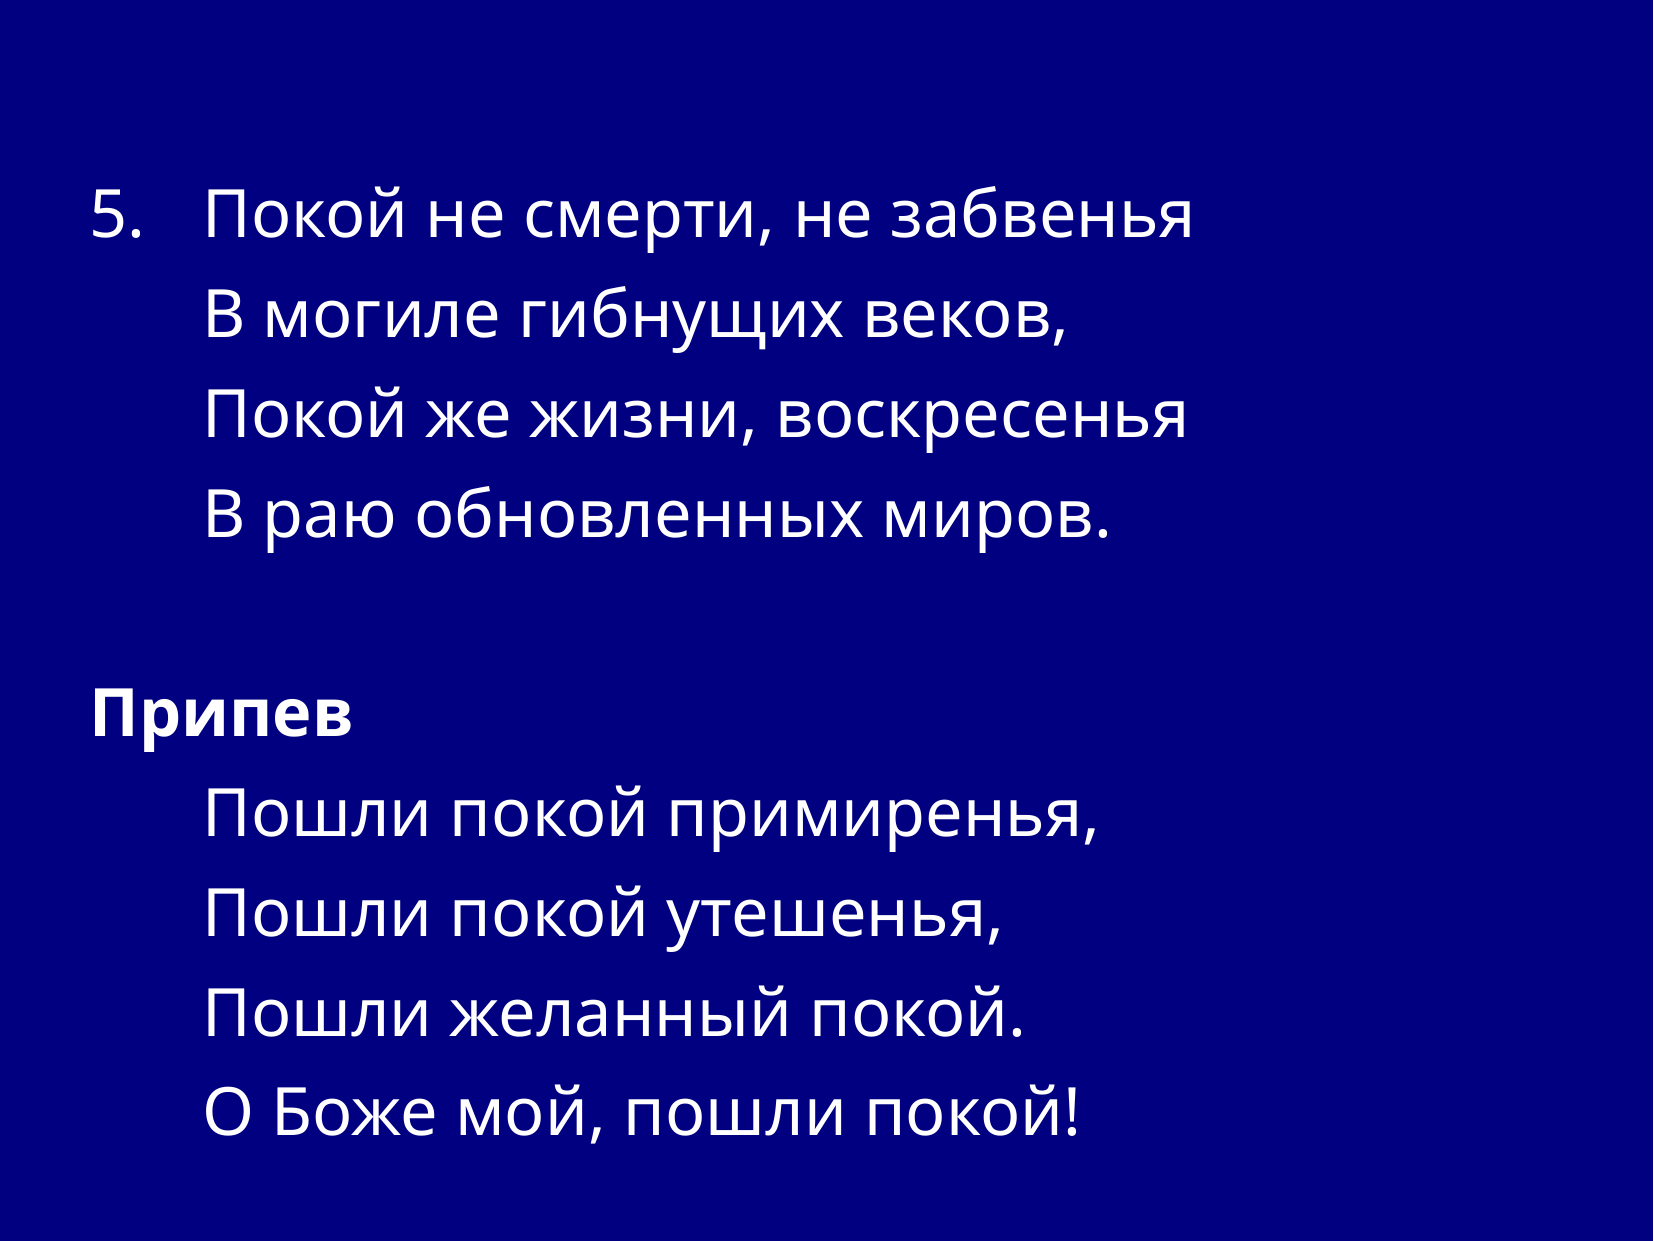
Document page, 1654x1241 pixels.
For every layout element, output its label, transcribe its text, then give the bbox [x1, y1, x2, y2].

text_box 5. Покой не смерти, не забвенья В могиле гибнущих веков, Покой же жизни, воскресенья В раю обновленных миров. Припев Пошли покой примиренья, Пошли покой утешенья, Пошли желанный покой. О Боже мой, пошли покой! [75, 150, 1576, 1163]
